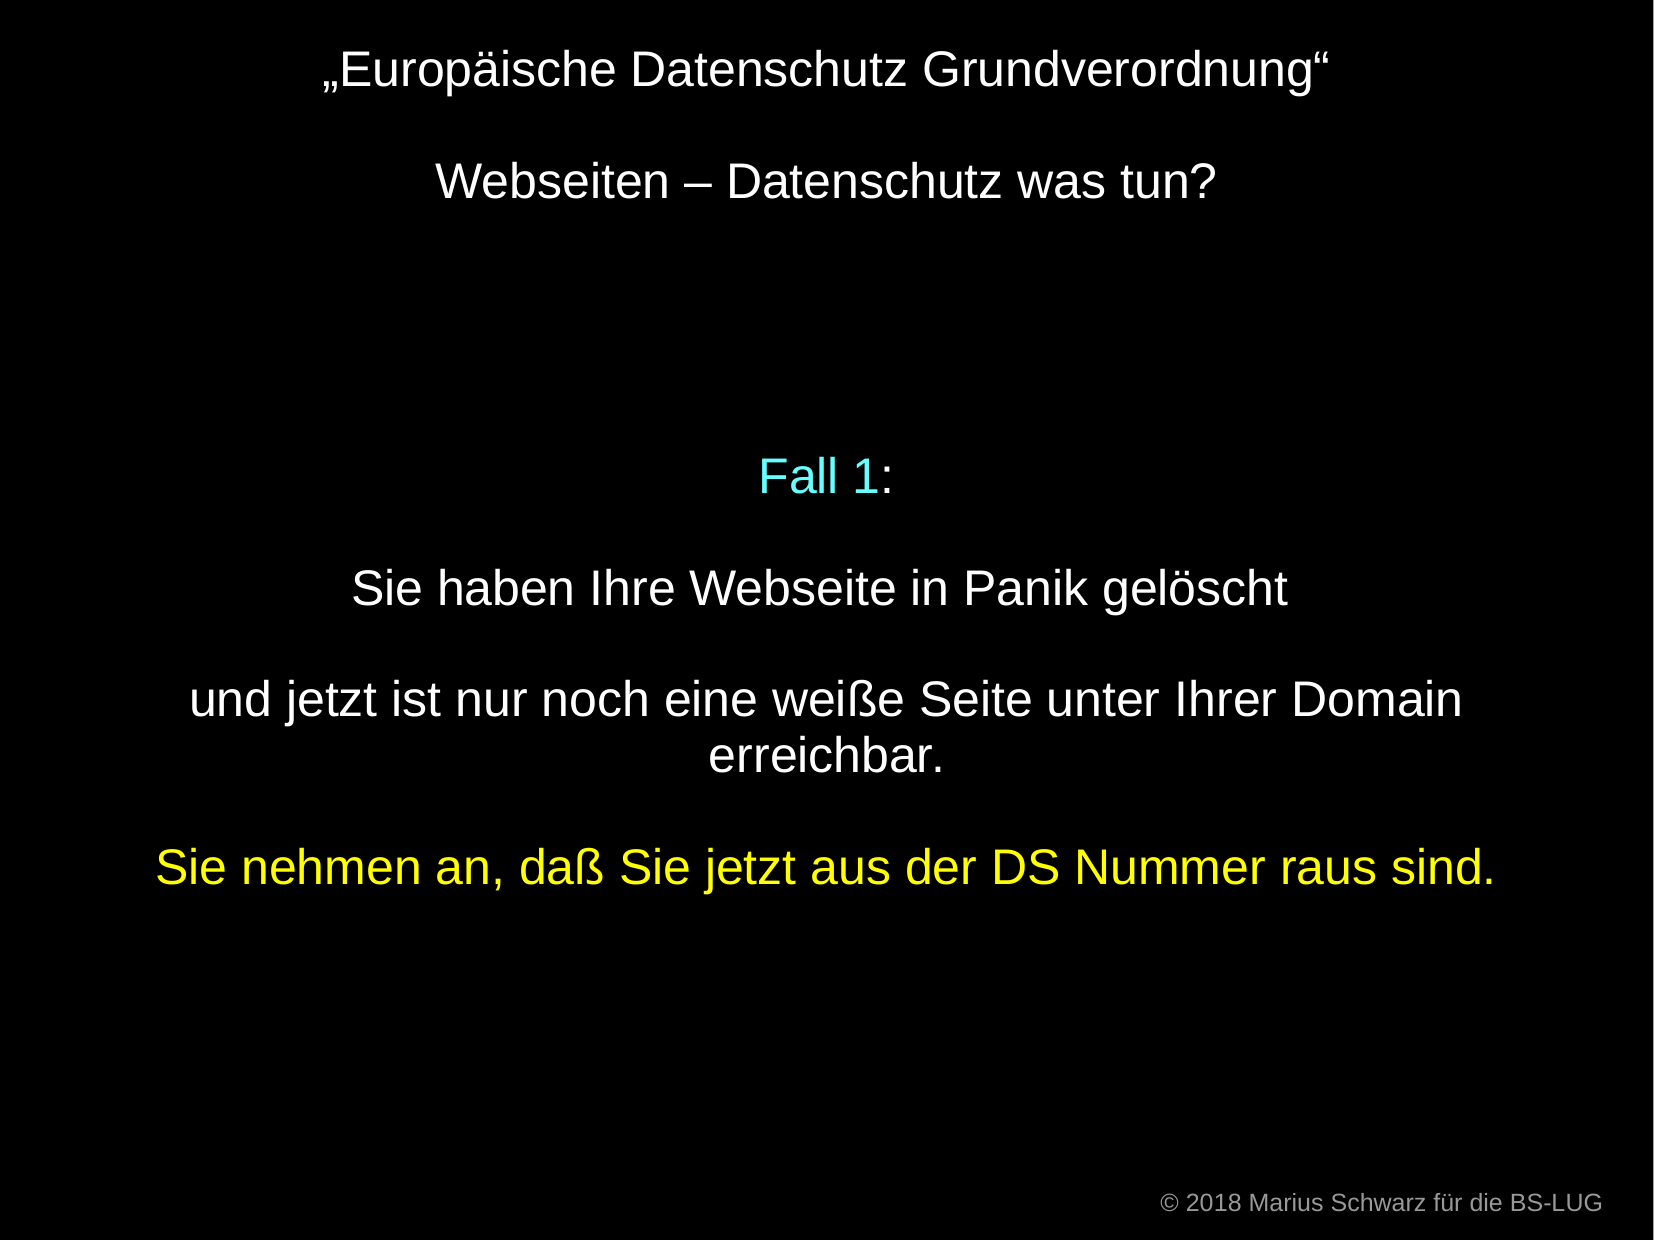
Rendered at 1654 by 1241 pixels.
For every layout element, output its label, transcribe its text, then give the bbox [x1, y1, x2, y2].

text_box © 2018 Marius Schwarz für die BS-LUG [1145, 1181, 1630, 1224]
title „Europäische Datenschutz Grundverordnung“ Webseiten – Datenschutz was tun? [82, 41, 1571, 209]
text_box Fall 1: Sie haben Ihre Webseite in Panik gelöscht und jetzt ist nur noch eine weiße Seite unter Ihrer Domain erreichbar. Sie nehmen an, daß Sie jetzt aus der DS Nummer raus sind. [82, 290, 1571, 1109]
